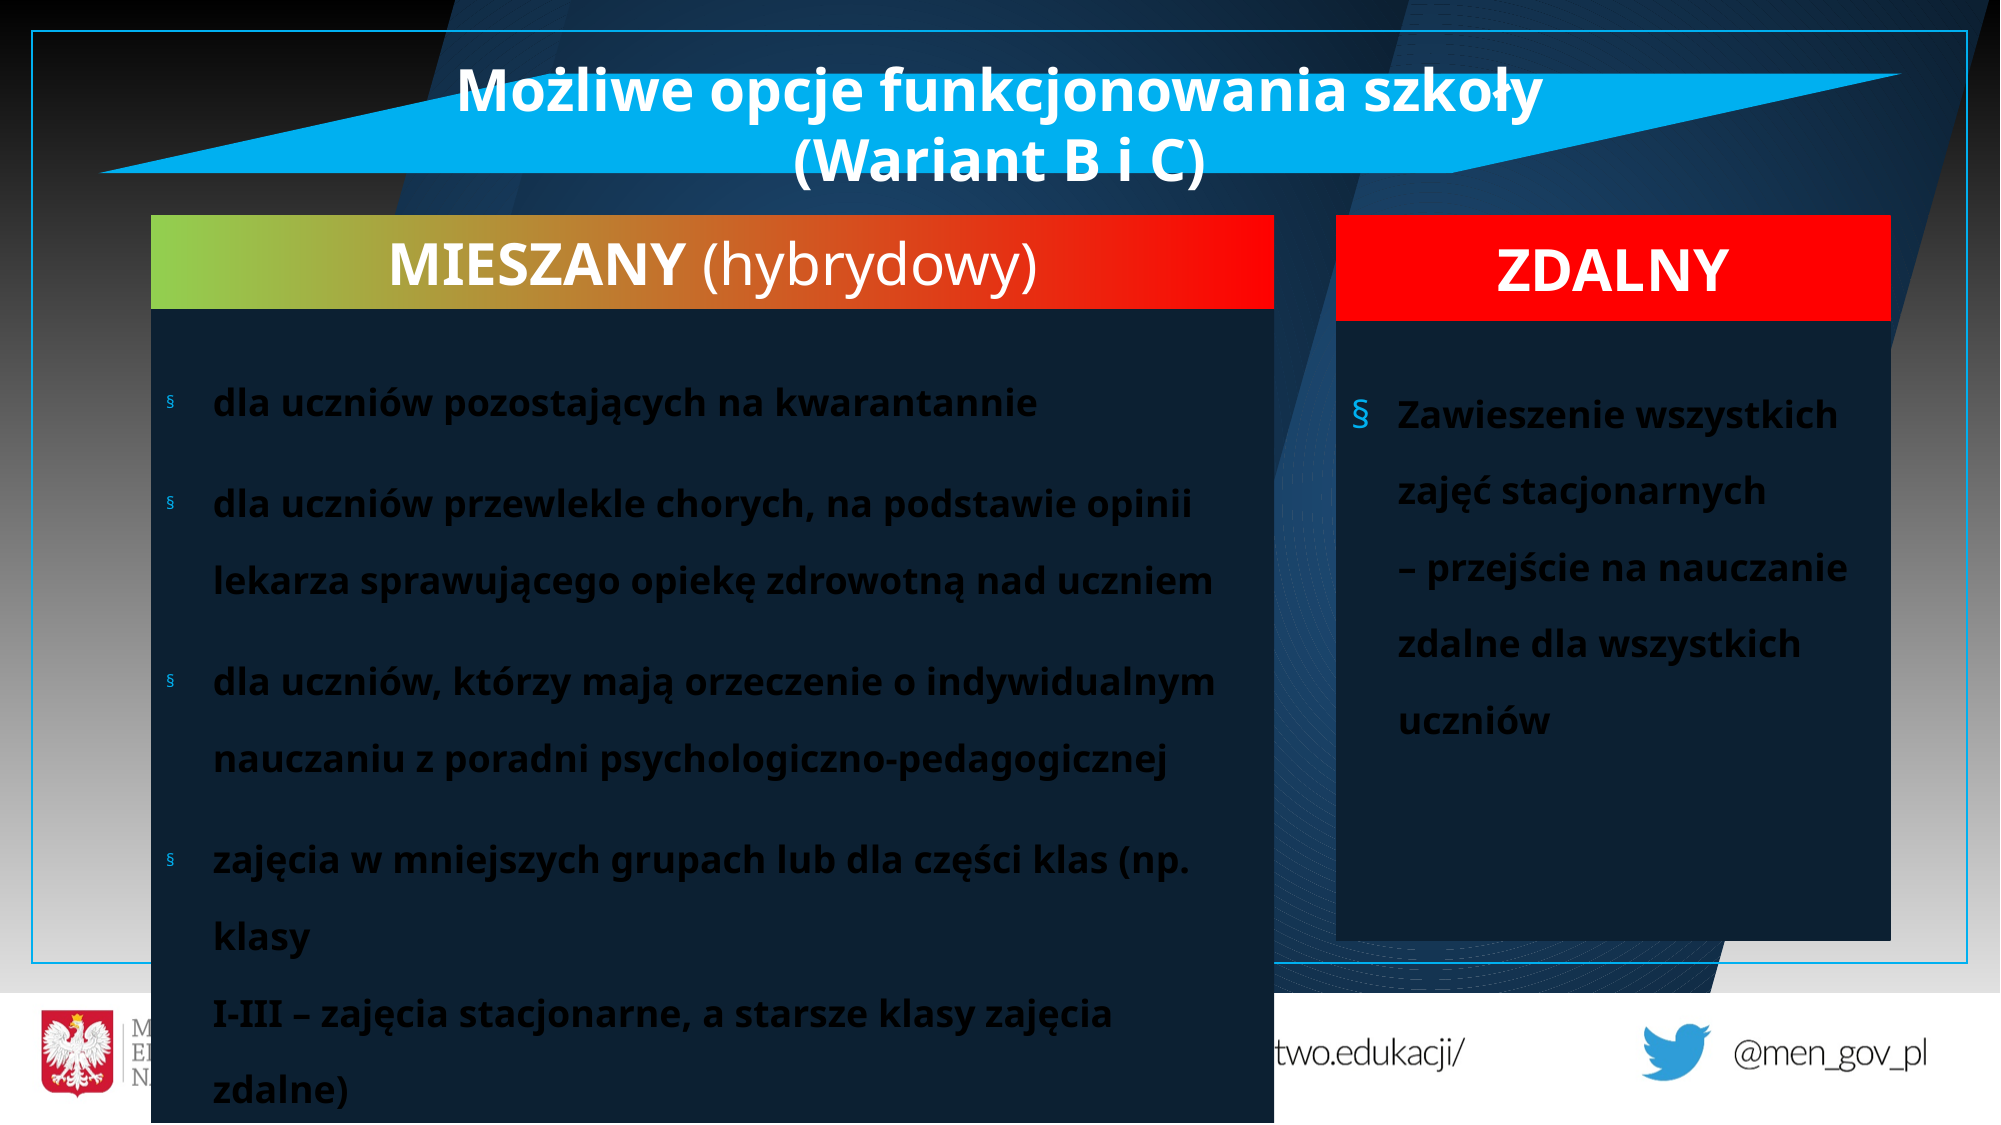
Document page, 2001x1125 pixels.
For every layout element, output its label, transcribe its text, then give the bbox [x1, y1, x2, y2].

text_box [446, 0, 1990, 76]
text_box [394, 32, 1966, 962]
table_header ZDALNY [1336, 215, 1891, 321]
text_box [1274, 964, 1719, 993]
table_header MIESZANY (hybrydowy) [151, 215, 1274, 310]
text_box Możliwe opcje funkcjonowania szkoły (Wariant B i C) [98, 73, 1902, 174]
picture [0, 993, 2000, 1125]
table_cell dla uczniów pozostających na kwarantannie dla uczniów przewlekle chorych, na podstawie opinii lekarza sprawującego opiekę zdrowotną nad uczniem dla uczniów, którzy mają orzeczenie o indywidualnym nauczaniu z poradni psychologiczno-pedagogicznej zajęcia w mniejszych grupach lub dla części klas (np. klasy I-III – zajęcia stacjonarne, a starsze klasy zajęcia zdalne) [151, 310, 1274, 1122]
table_cell Zawieszenie wszystkich zajęć stacjonarnych – przejście na nauczanie zdalne dla wszystkich uczniów [1336, 321, 1891, 941]
